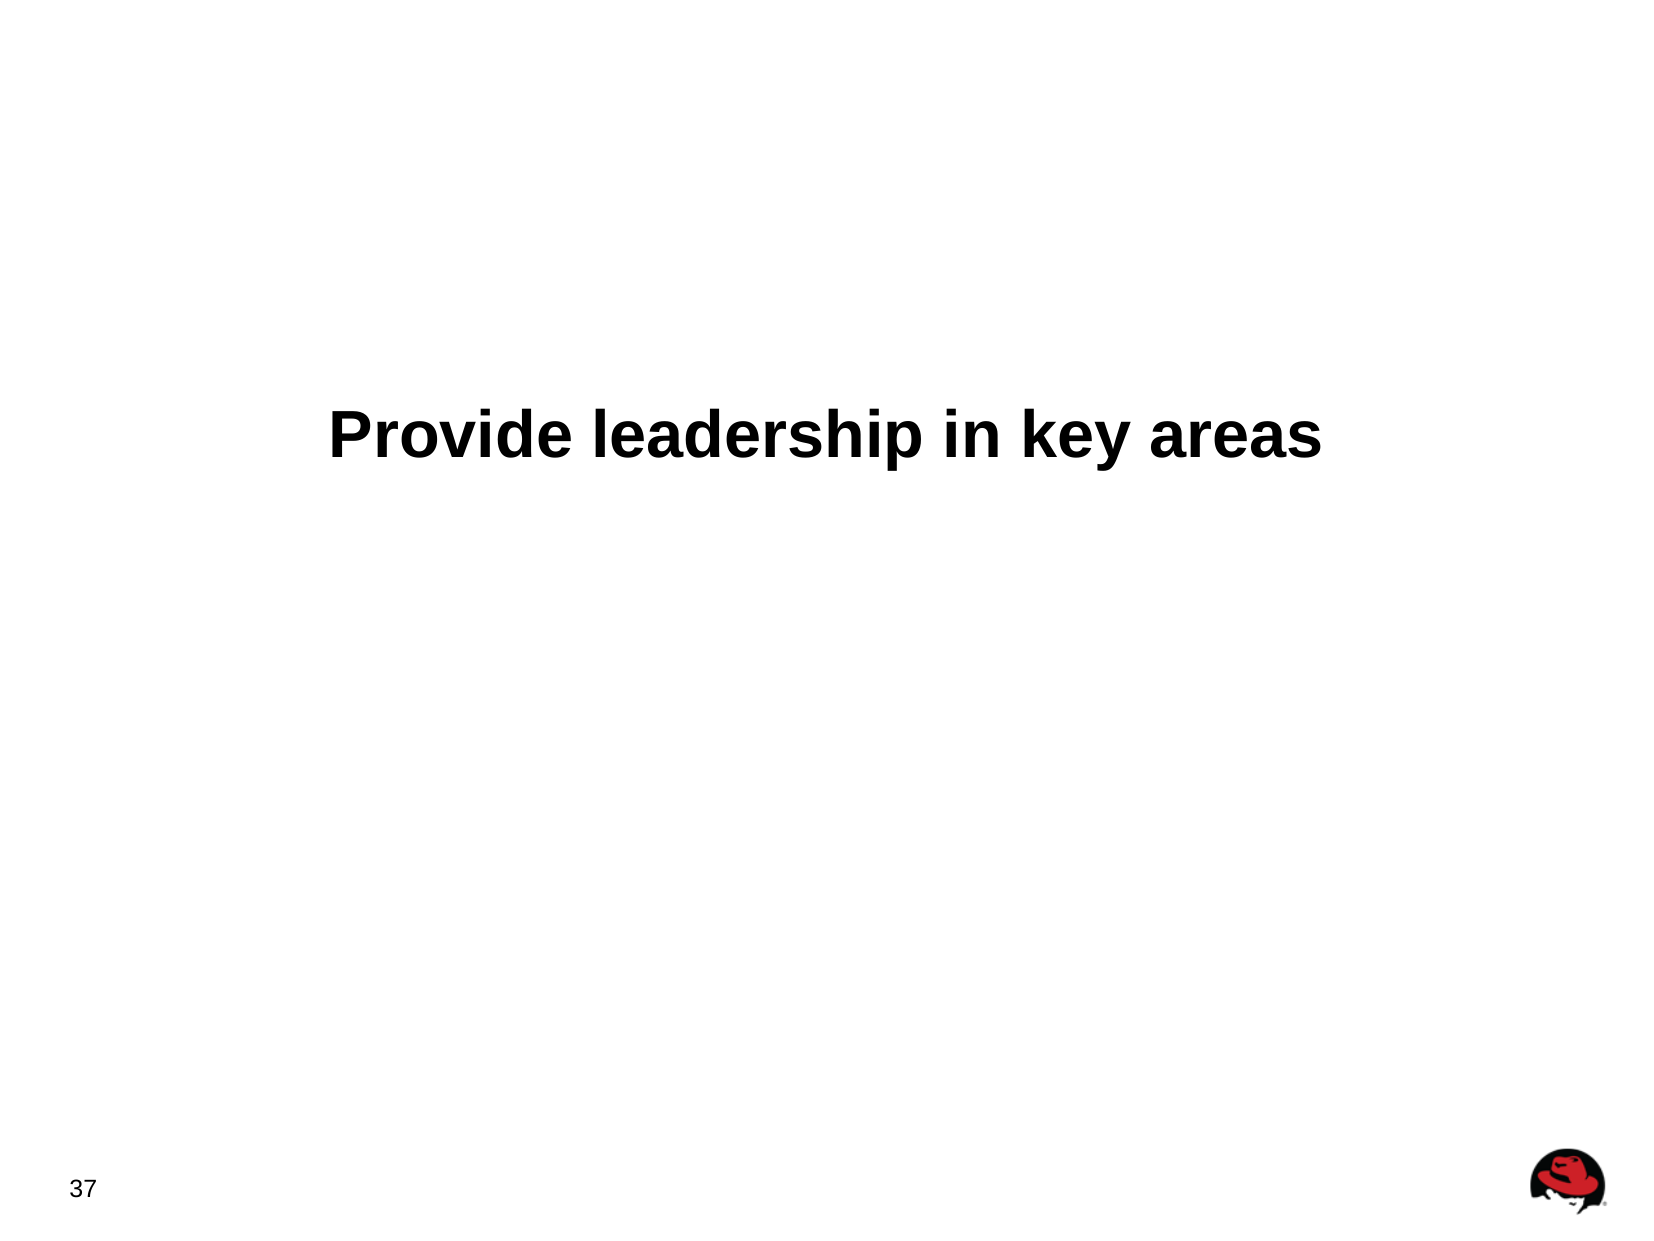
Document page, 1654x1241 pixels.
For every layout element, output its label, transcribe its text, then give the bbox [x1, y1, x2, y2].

picture [1529, 1146, 1613, 1224]
subtitle Provide leadership in key areas [82, 37, 1571, 1039]
